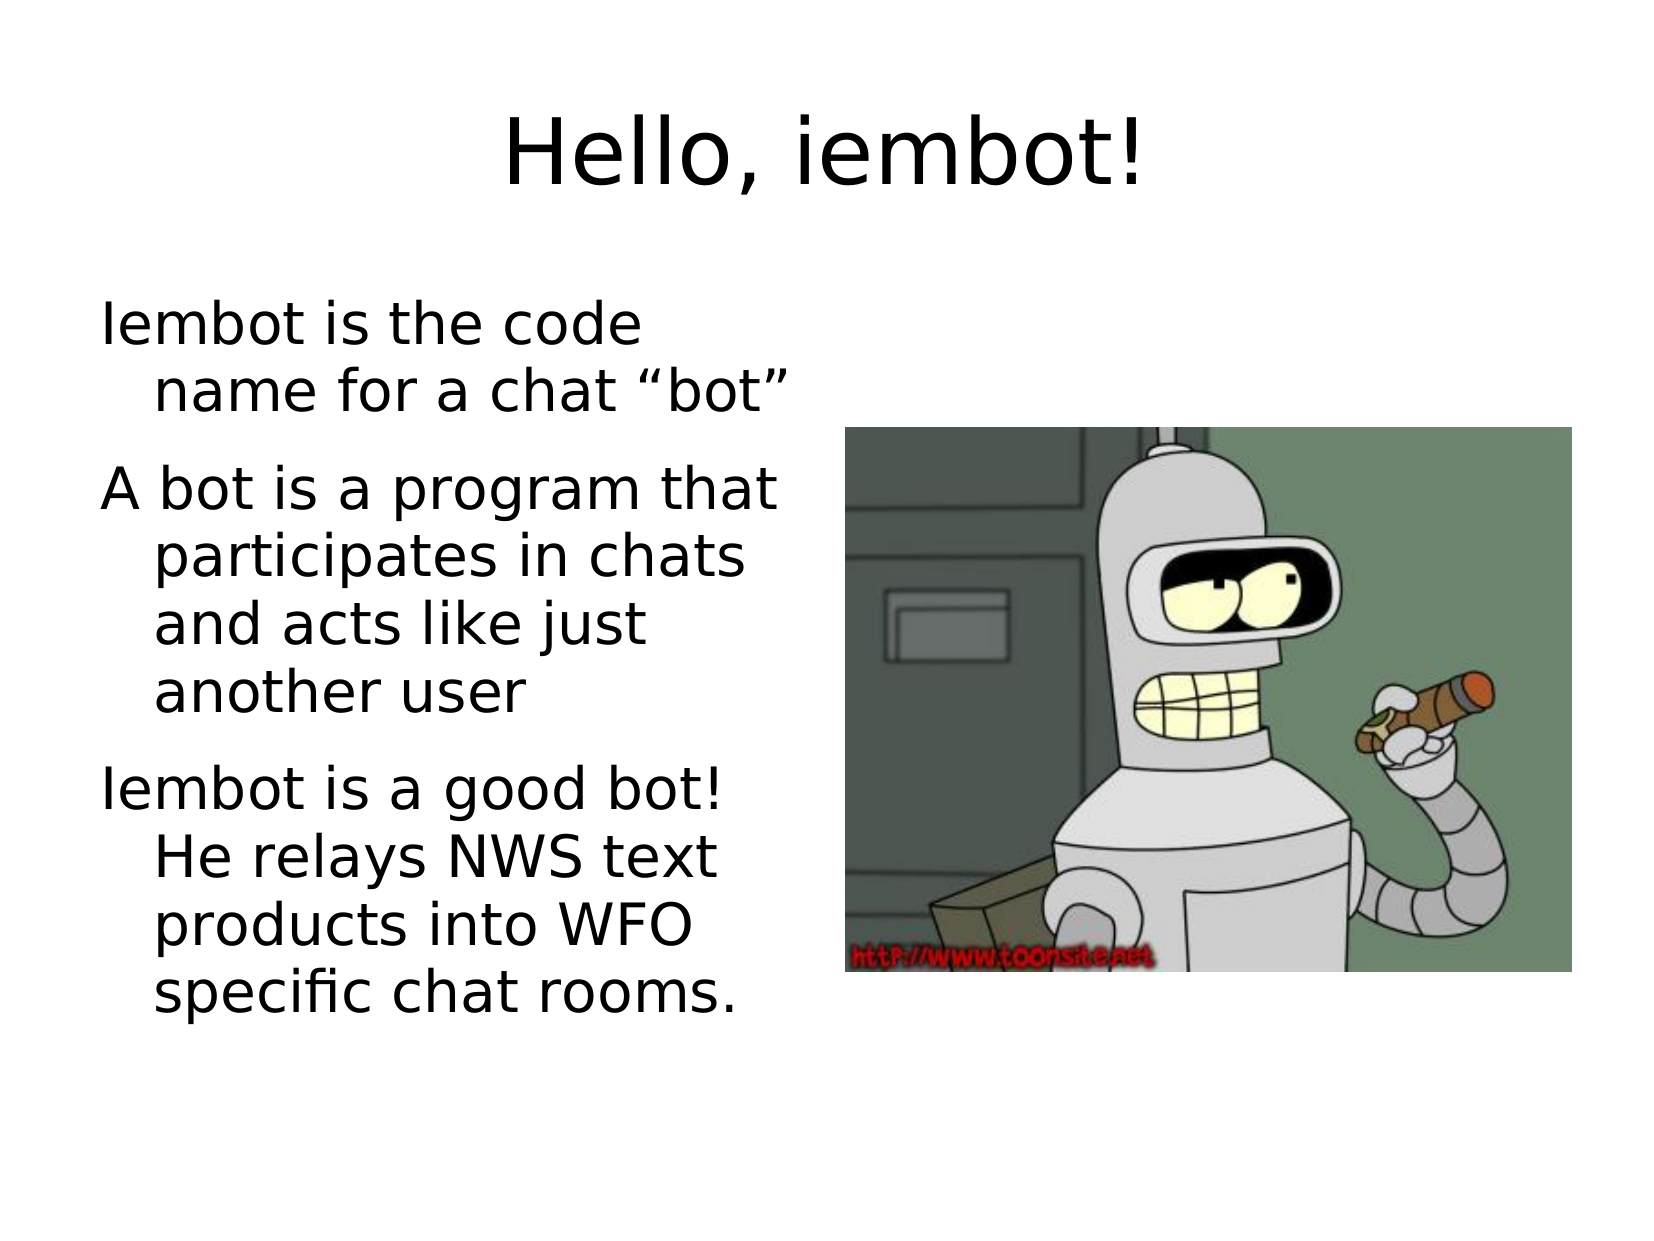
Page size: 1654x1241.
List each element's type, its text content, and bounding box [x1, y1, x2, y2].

picture [845, 427, 1572, 972]
list Iembot is the code name for a chat “bot” A bot is a program that participates in chats and acts like just another user Iembot is a good bot! He relays NWS text products into WFO specific chat rooms. [82, 290, 809, 1109]
title Hello, iembot! [82, 49, 1571, 257]
